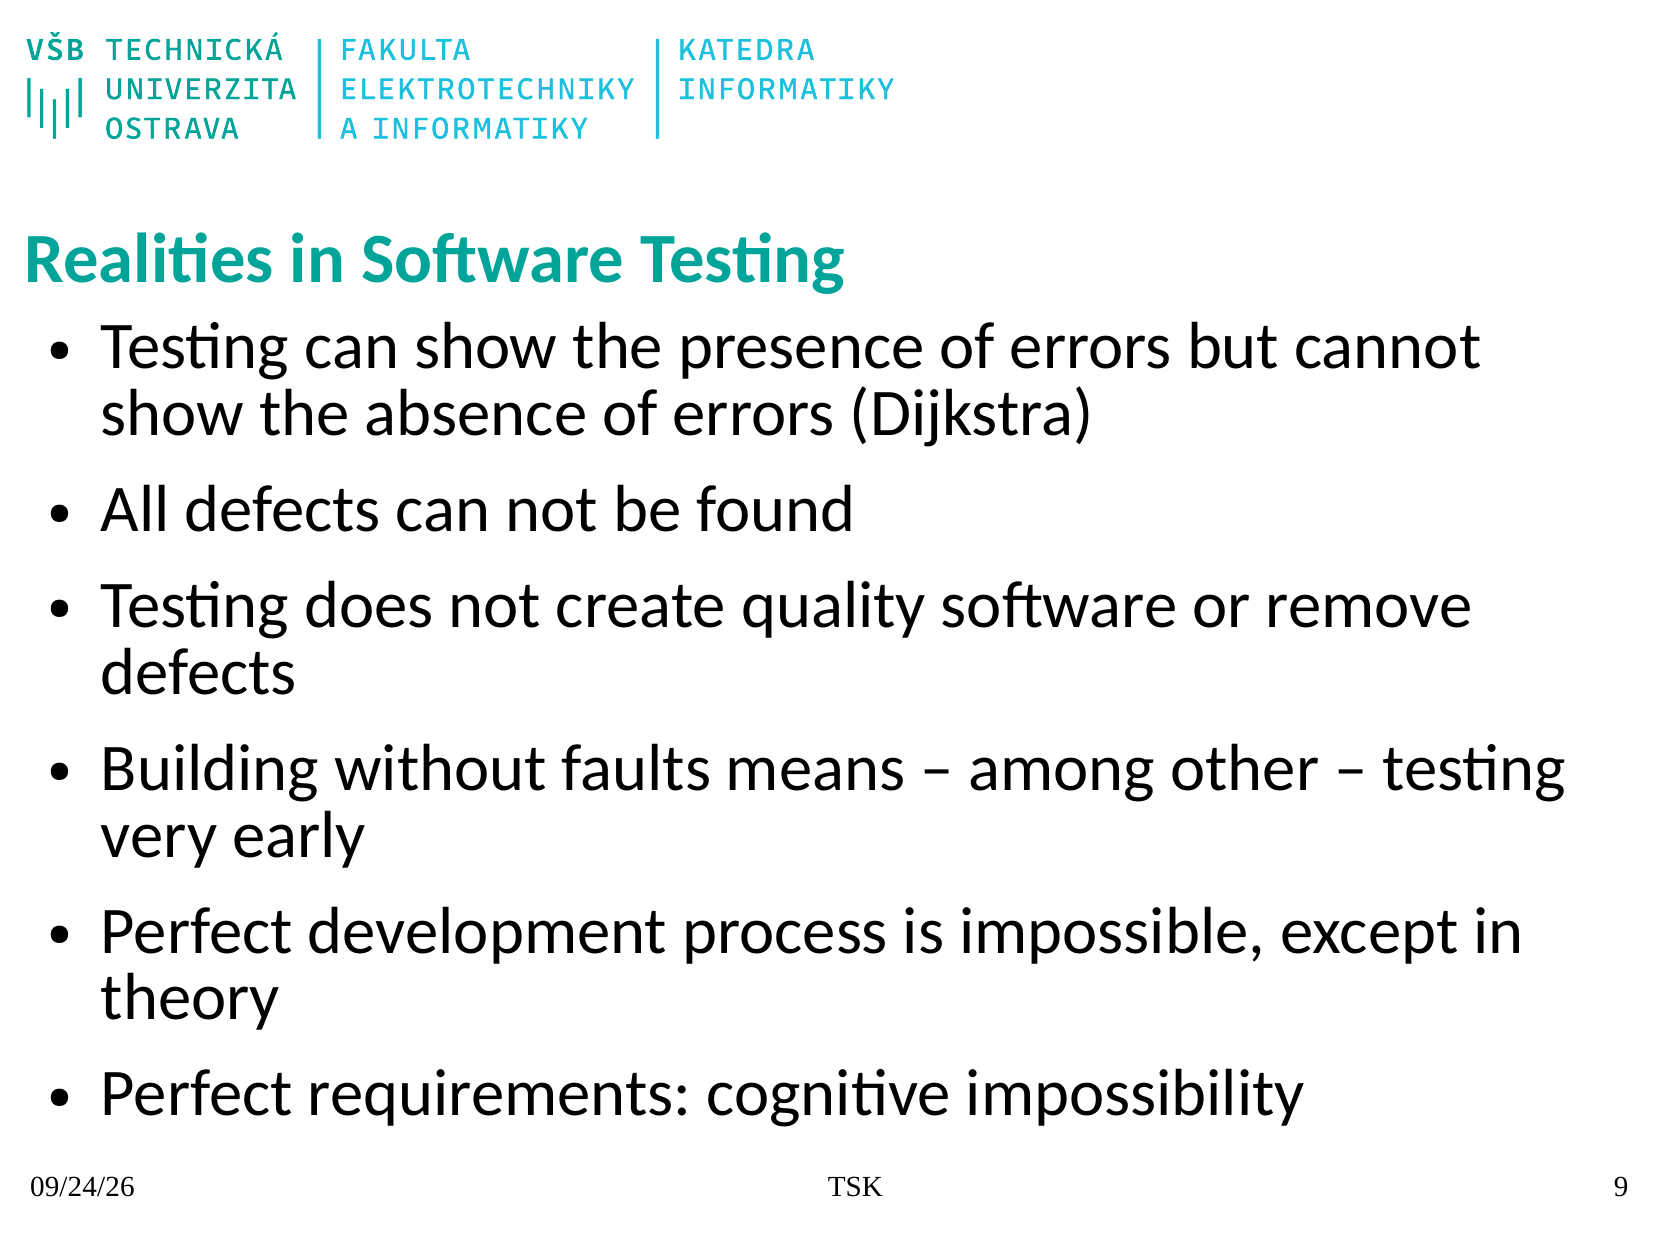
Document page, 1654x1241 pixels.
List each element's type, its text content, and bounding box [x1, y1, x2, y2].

title Realities in Software Testing [24, 169, 1629, 300]
picture [26, 31, 894, 139]
list Testing can show the presence of errors but cannot show the absence of errors (Dijkstra) All defects can not be found Testing does not create quality software or remove defects Building without faults means – among other – testing very early Perfect development process is impossible, except in theory Perfect requirements: cognitive impossibility [30, 318, 1629, 1146]
